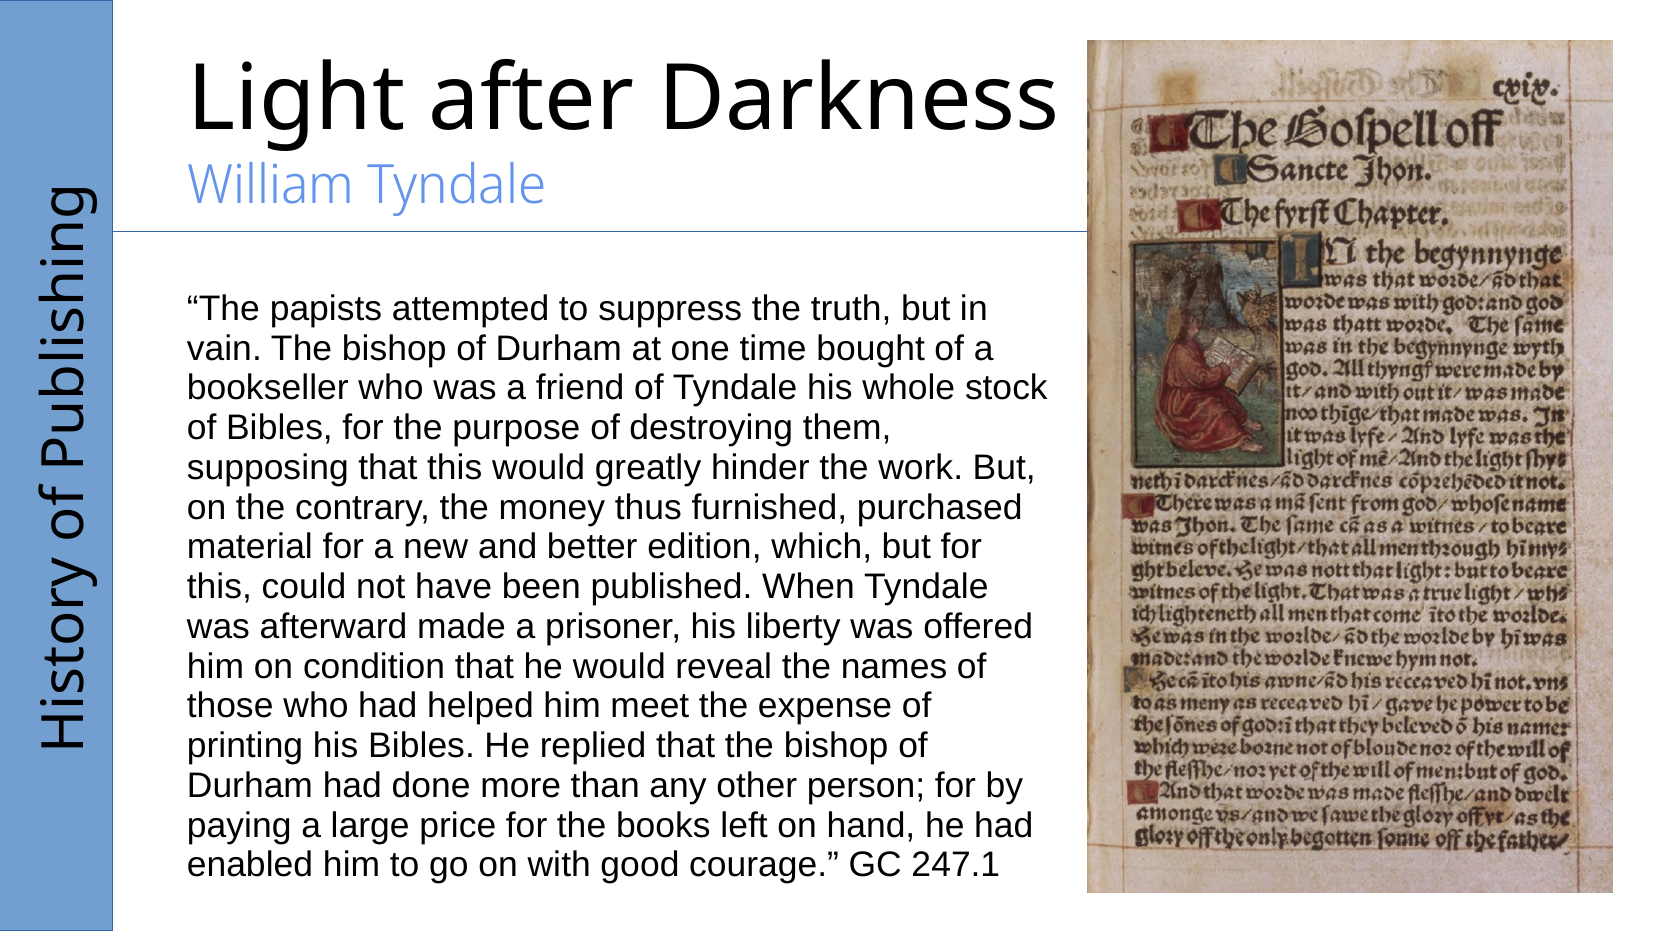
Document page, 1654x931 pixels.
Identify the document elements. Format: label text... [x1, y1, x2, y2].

title William Tyndale [187, 125, 1087, 231]
text_box “The papists attempted to suppress the truth, but in vain. The bishop of Durham at one time bought of a bookseller who was a friend of Tyndale his whole stock of Bibles, for the purpose of destroying them, supposing that this would greatly hinder the work. But, on the contrary, the money thus furnished, purchased material for a new and better edition, which, but for this, could not have been published. When Tyndale was afterward made a prisoner, his liberty was offered him on condition that he would reveal the names of those who had helped him meet the expense of printing his Bibles. He replied that the bishop of Durham had done more than any other person; for by paying a large price for the books left on hand, he had enabled him to go on with good courage.” GC 247.1 [186, 288, 1051, 885]
title William Tyndale [187, 232, 1087, 239]
picture [1087, 40, 1613, 893]
text_box History of Publishing [13, 37, 105, 901]
title Light after Darkness [187, 33, 1571, 125]
text_box [0, 0, 113, 931]
